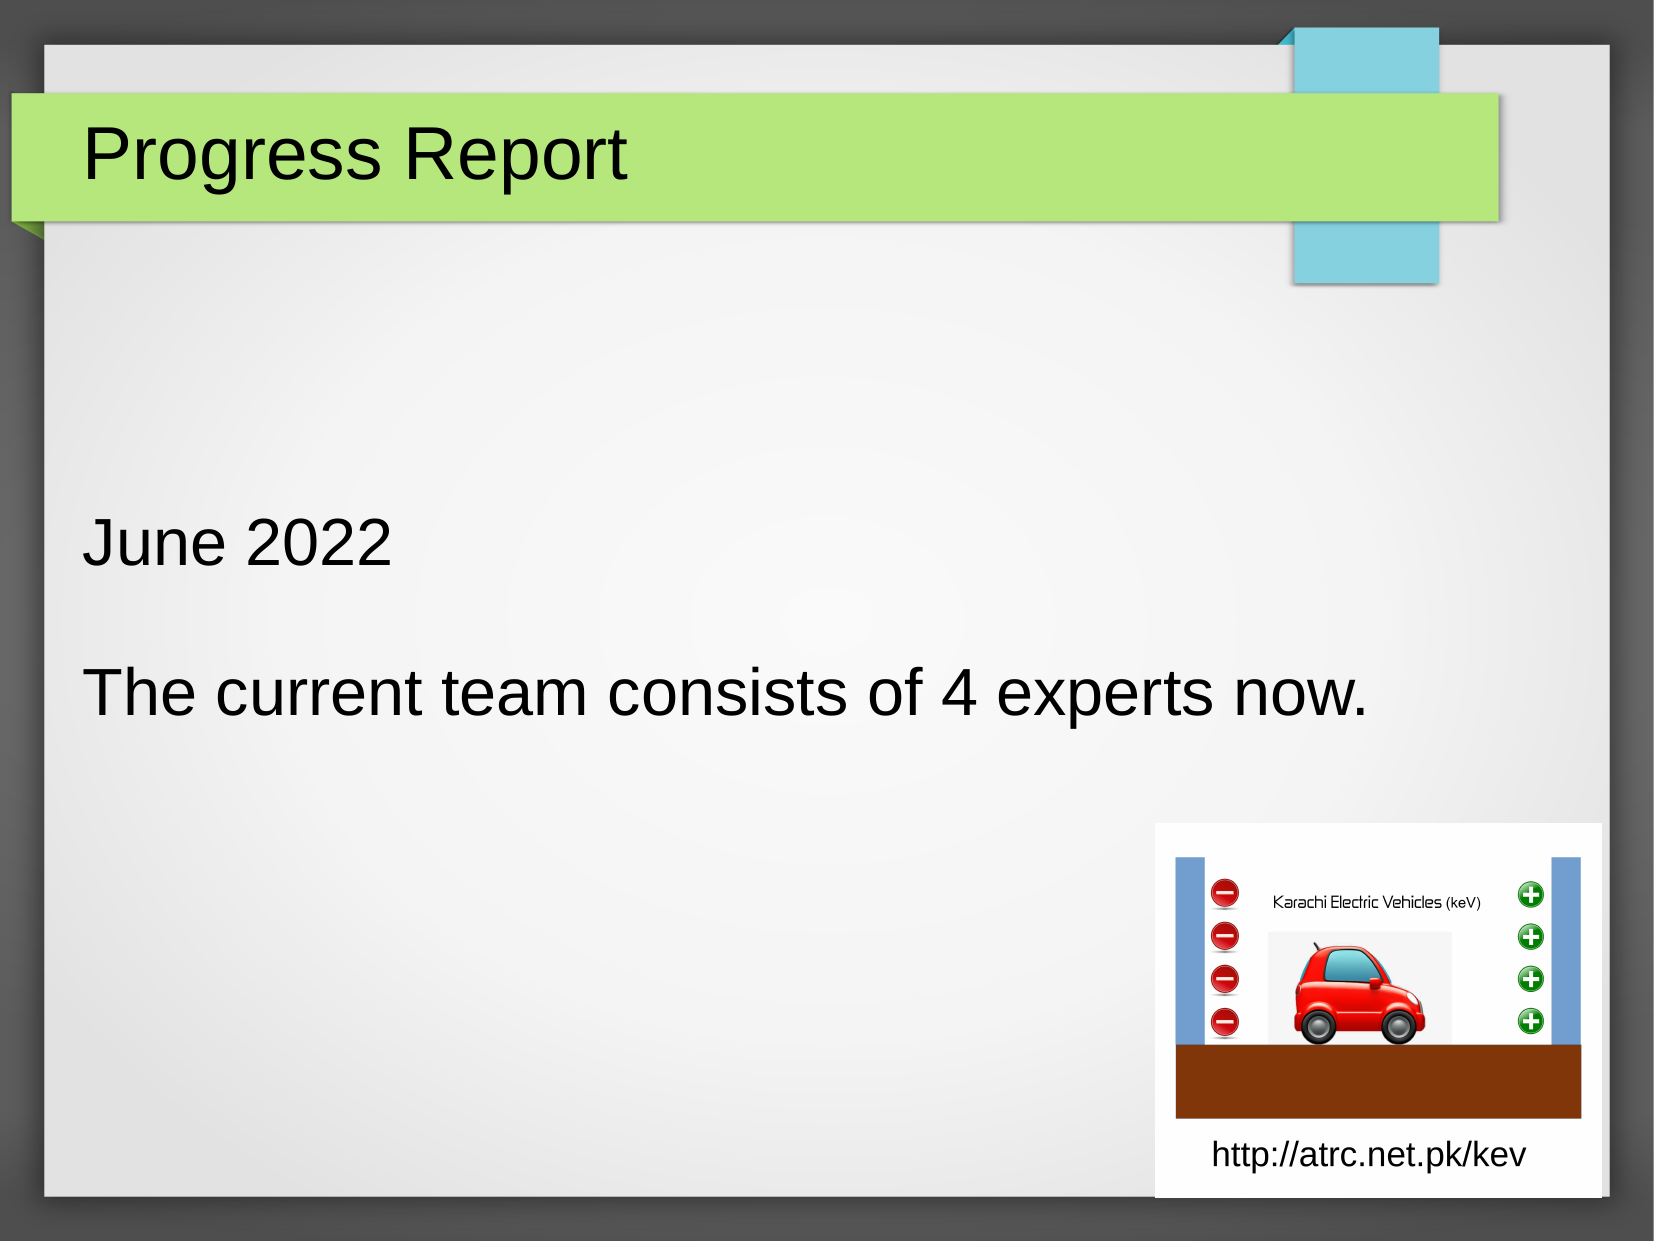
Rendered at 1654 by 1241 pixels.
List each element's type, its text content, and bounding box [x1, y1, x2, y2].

picture [0, 0, 1654, 1241]
title Progress Report [82, 94, 1264, 213]
subtitle June 2022 The current team consists of 4 experts now. [82, 295, 1571, 1015]
